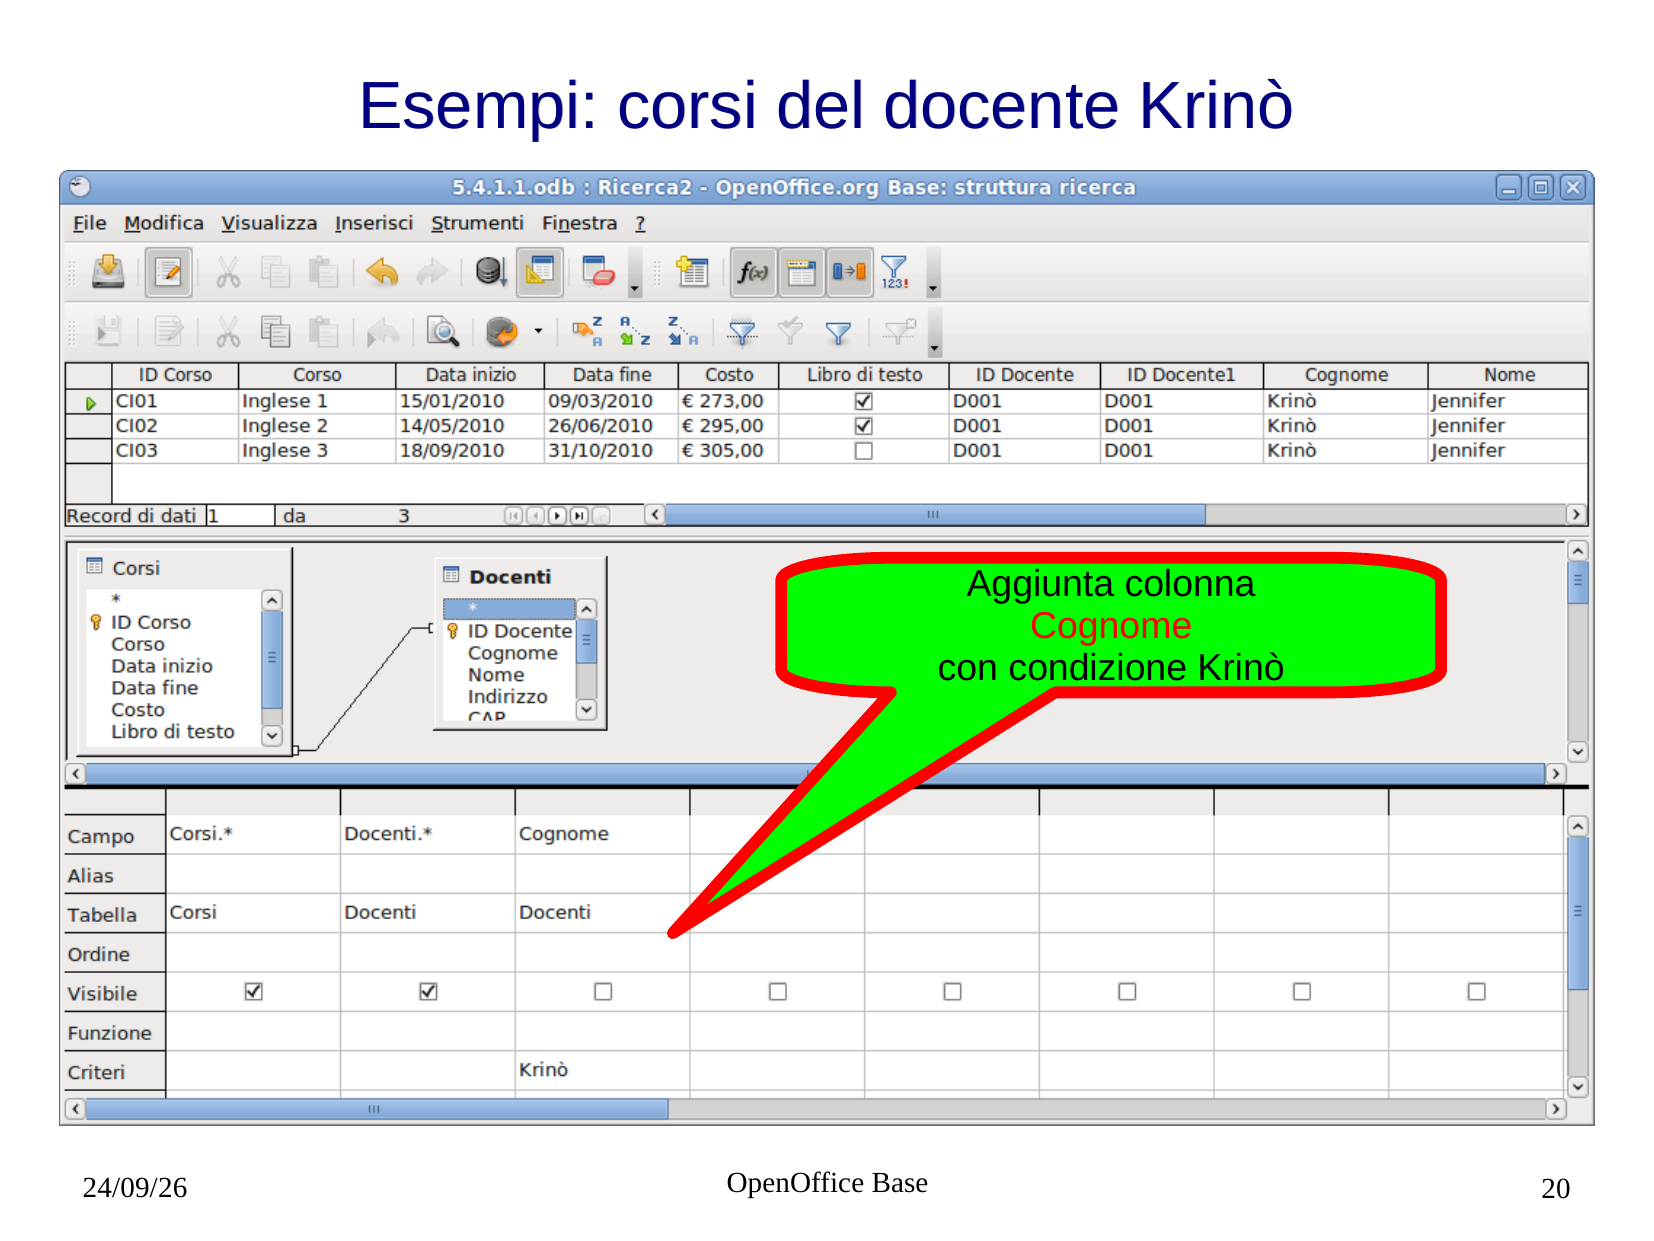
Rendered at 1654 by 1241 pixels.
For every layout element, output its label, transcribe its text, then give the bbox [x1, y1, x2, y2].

picture [59, 170, 1595, 1126]
text_box Aggiunta colonna Cognome con condizione Krinò [672, 557, 1442, 934]
title Esempi: corsi del docente Krinò [82, 49, 1571, 161]
